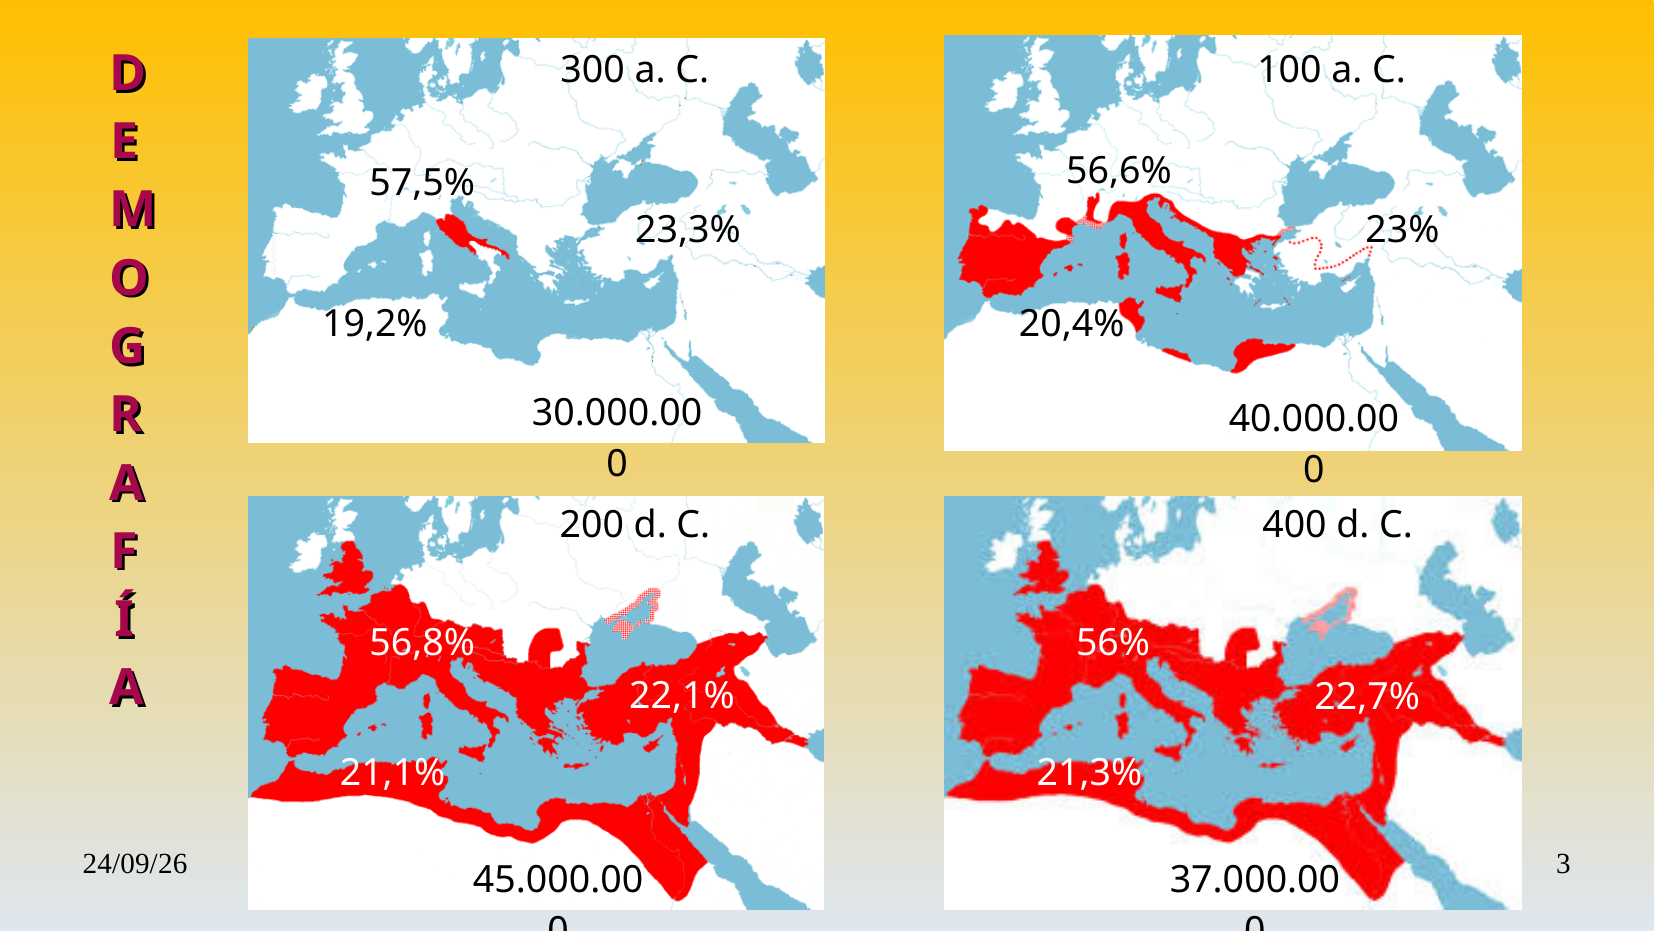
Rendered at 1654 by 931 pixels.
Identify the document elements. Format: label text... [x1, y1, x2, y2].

text_box 21,1% [289, 738, 497, 807]
text_box 57,5% [318, 147, 526, 217]
text_box 56,6% [1015, 136, 1223, 205]
text_box 400 d. C. [1234, 490, 1441, 559]
text_box 40.000.000 [1210, 384, 1418, 453]
text_box 56% [1009, 608, 1217, 677]
text_box 100 a. C. [1228, 35, 1436, 104]
text_box 23% [1299, 195, 1506, 264]
text_box 22,1% [578, 661, 786, 730]
picture [248, 496, 824, 910]
picture [944, 35, 1522, 451]
text_box 23,3% [584, 195, 792, 264]
text_box 37.000.000 [1151, 844, 1359, 914]
text_box 19,2% [271, 289, 479, 358]
text_box 22,7% [1263, 661, 1471, 731]
text_box 56,8% [318, 608, 526, 677]
text_box 21,3% [986, 738, 1193, 807]
text_box 300 a. C. [531, 35, 739, 104]
picture [248, 38, 825, 443]
picture [944, 496, 1522, 910]
text_box 200 d. C. [531, 490, 739, 559]
text_box 45.000.000 [454, 844, 662, 913]
text_box 20,4% [968, 289, 1176, 358]
text_box 30.000.000 [513, 378, 721, 447]
text_box DEMOGRAFÍA [94, 29, 154, 740]
